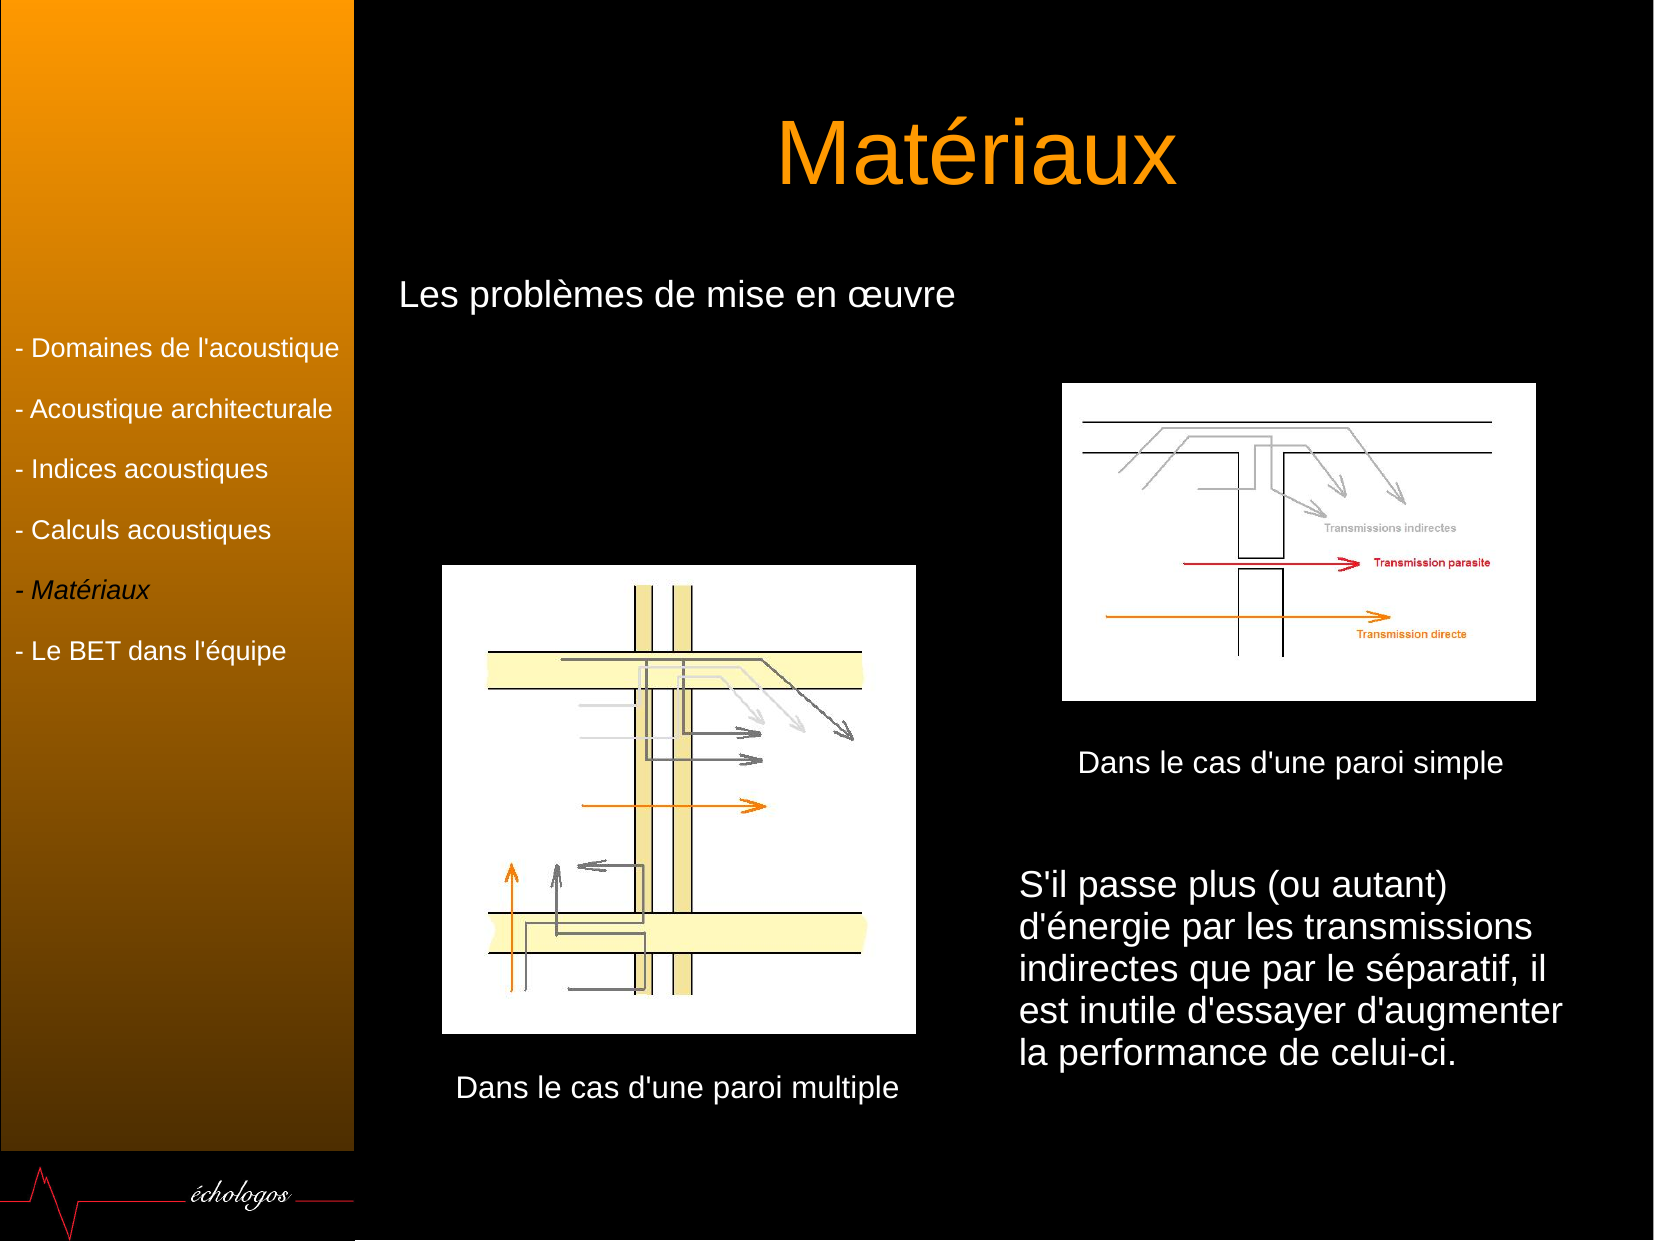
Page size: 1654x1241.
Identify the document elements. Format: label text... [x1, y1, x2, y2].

text_box Dans le cas d'une paroi simple [1062, 738, 1520, 788]
picture [1062, 383, 1536, 701]
text_box Les problèmes de mise en œuvre [383, 265, 982, 323]
picture [442, 565, 916, 1034]
picture [0, 1166, 355, 1241]
text_box S'il passe plus (ou autant) d'énergie par les transmissions indirectes que par le séparatif, il est inutile d'essayer d'augmenter la performance de celui-ci. [1003, 856, 1589, 1123]
text_box - Domaines de l'acoustique - Acoustique architecturale - Indices acoustiques - Calculs acoustiques - Matériaux - Le BET dans l'équipe [0, 325, 355, 755]
text_box Dans le cas d'une paroi multiple [440, 1062, 916, 1113]
title Matériaux [383, 56, 1571, 250]
